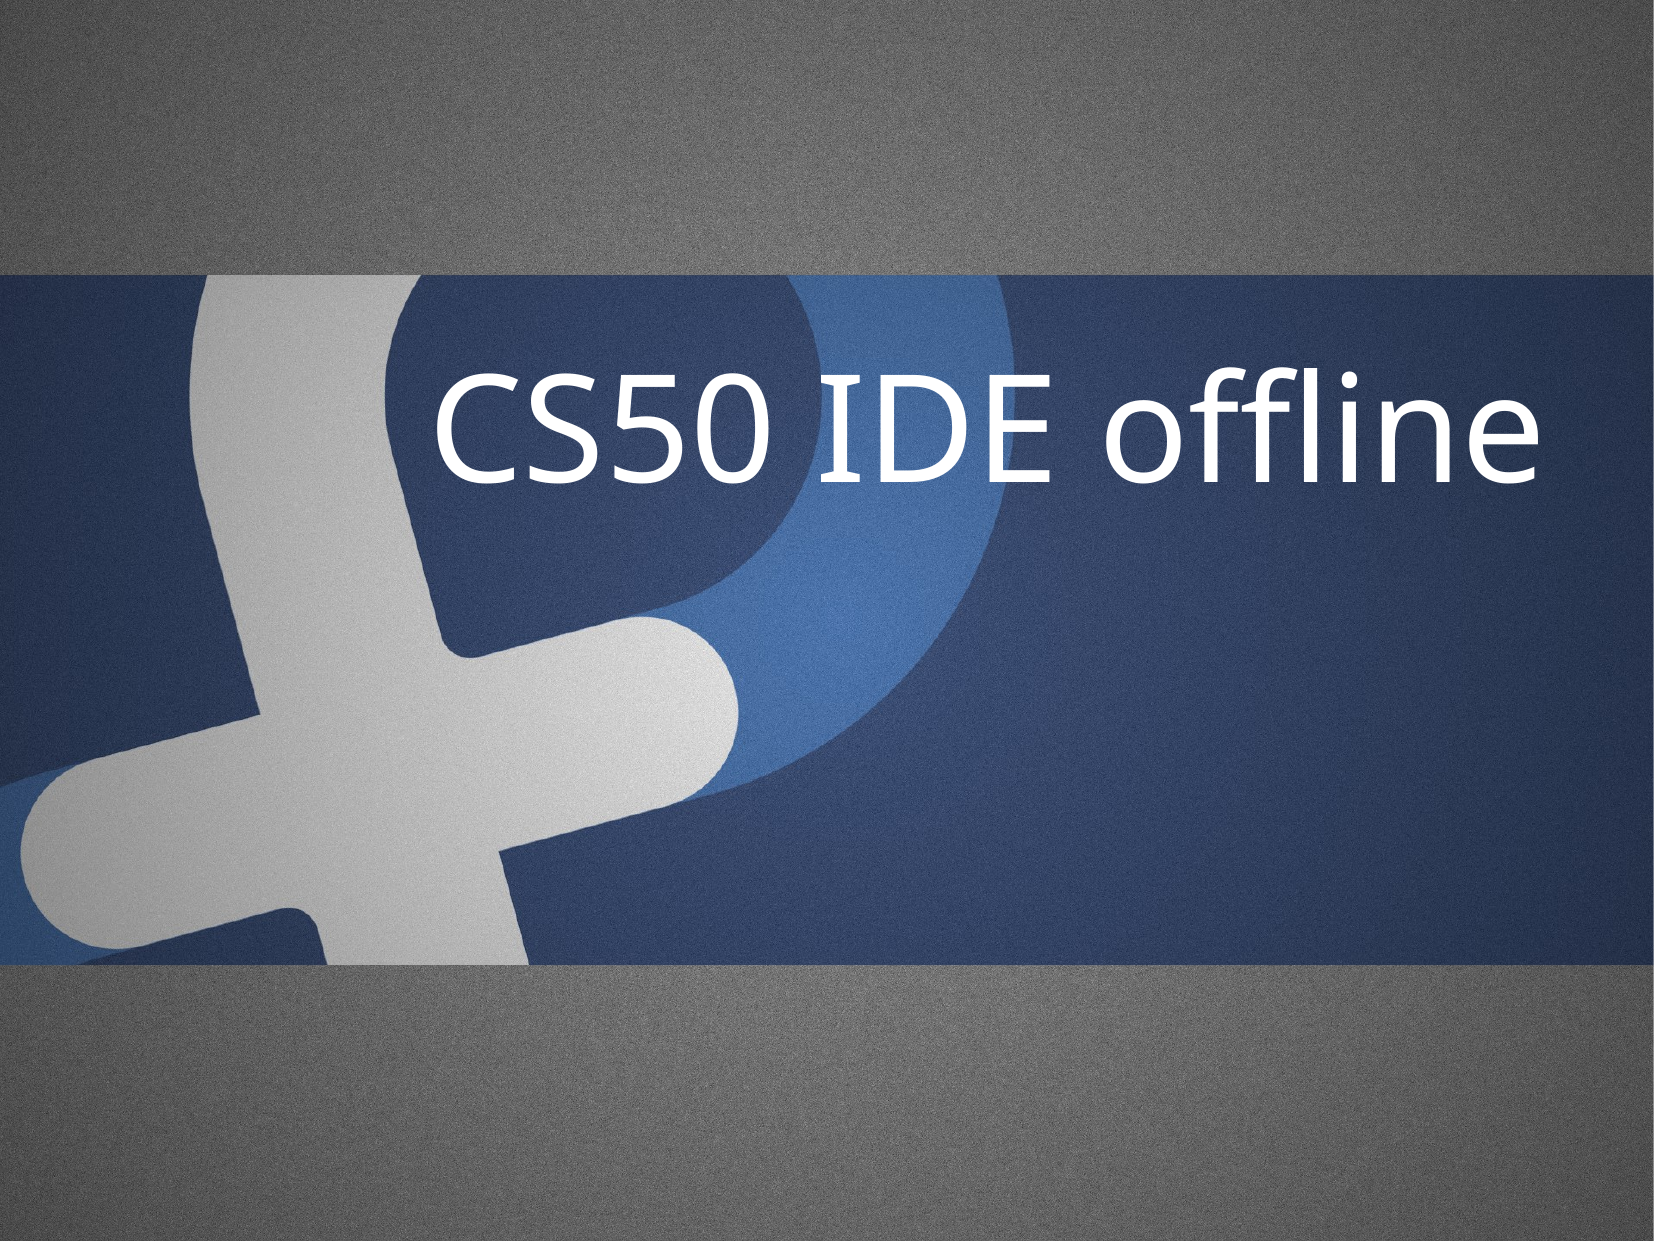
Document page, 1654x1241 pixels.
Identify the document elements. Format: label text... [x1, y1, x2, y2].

text_box CS50 IDE offline [347, 315, 1562, 654]
picture [0, 0, 1654, 1241]
